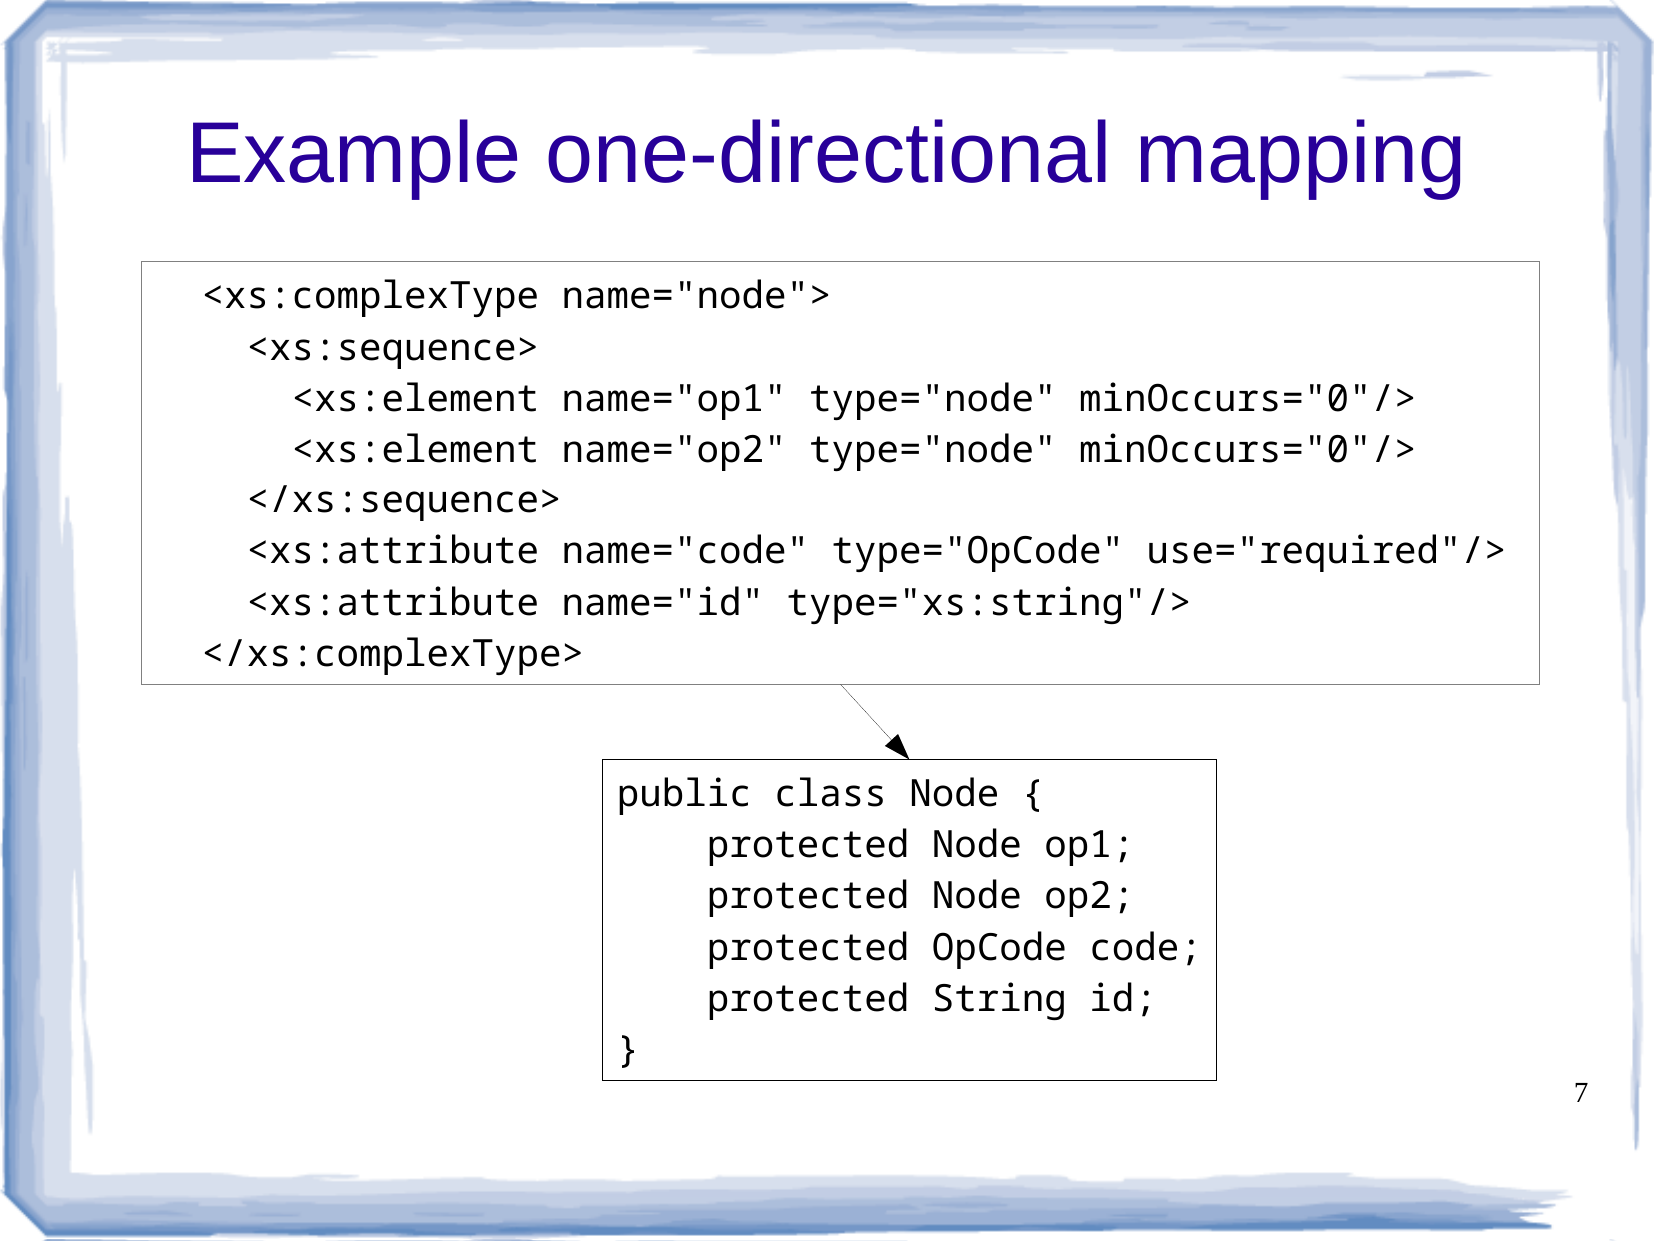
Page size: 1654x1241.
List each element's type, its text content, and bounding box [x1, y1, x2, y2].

text_box public class Node { protected Node op1; protected Node op2; protected OpCode code; protected String id; } [602, 759, 1082, 1076]
text_box <xs:complexType name="node"> <xs:sequence> <xs:element name="op1" type="node" minOccurs="0"/> <xs:element name="op2" type="node" minOccurs="0"/> </xs:sequence> <xs:attribute name="code" type="OpCode" use="required"/> <xs:attribute name="id" type="xs:string"/> </xs:complexType> [141, 261, 1540, 679]
title Example one-directional mapping [82, 49, 1571, 257]
picture [0, 0, 1654, 1241]
